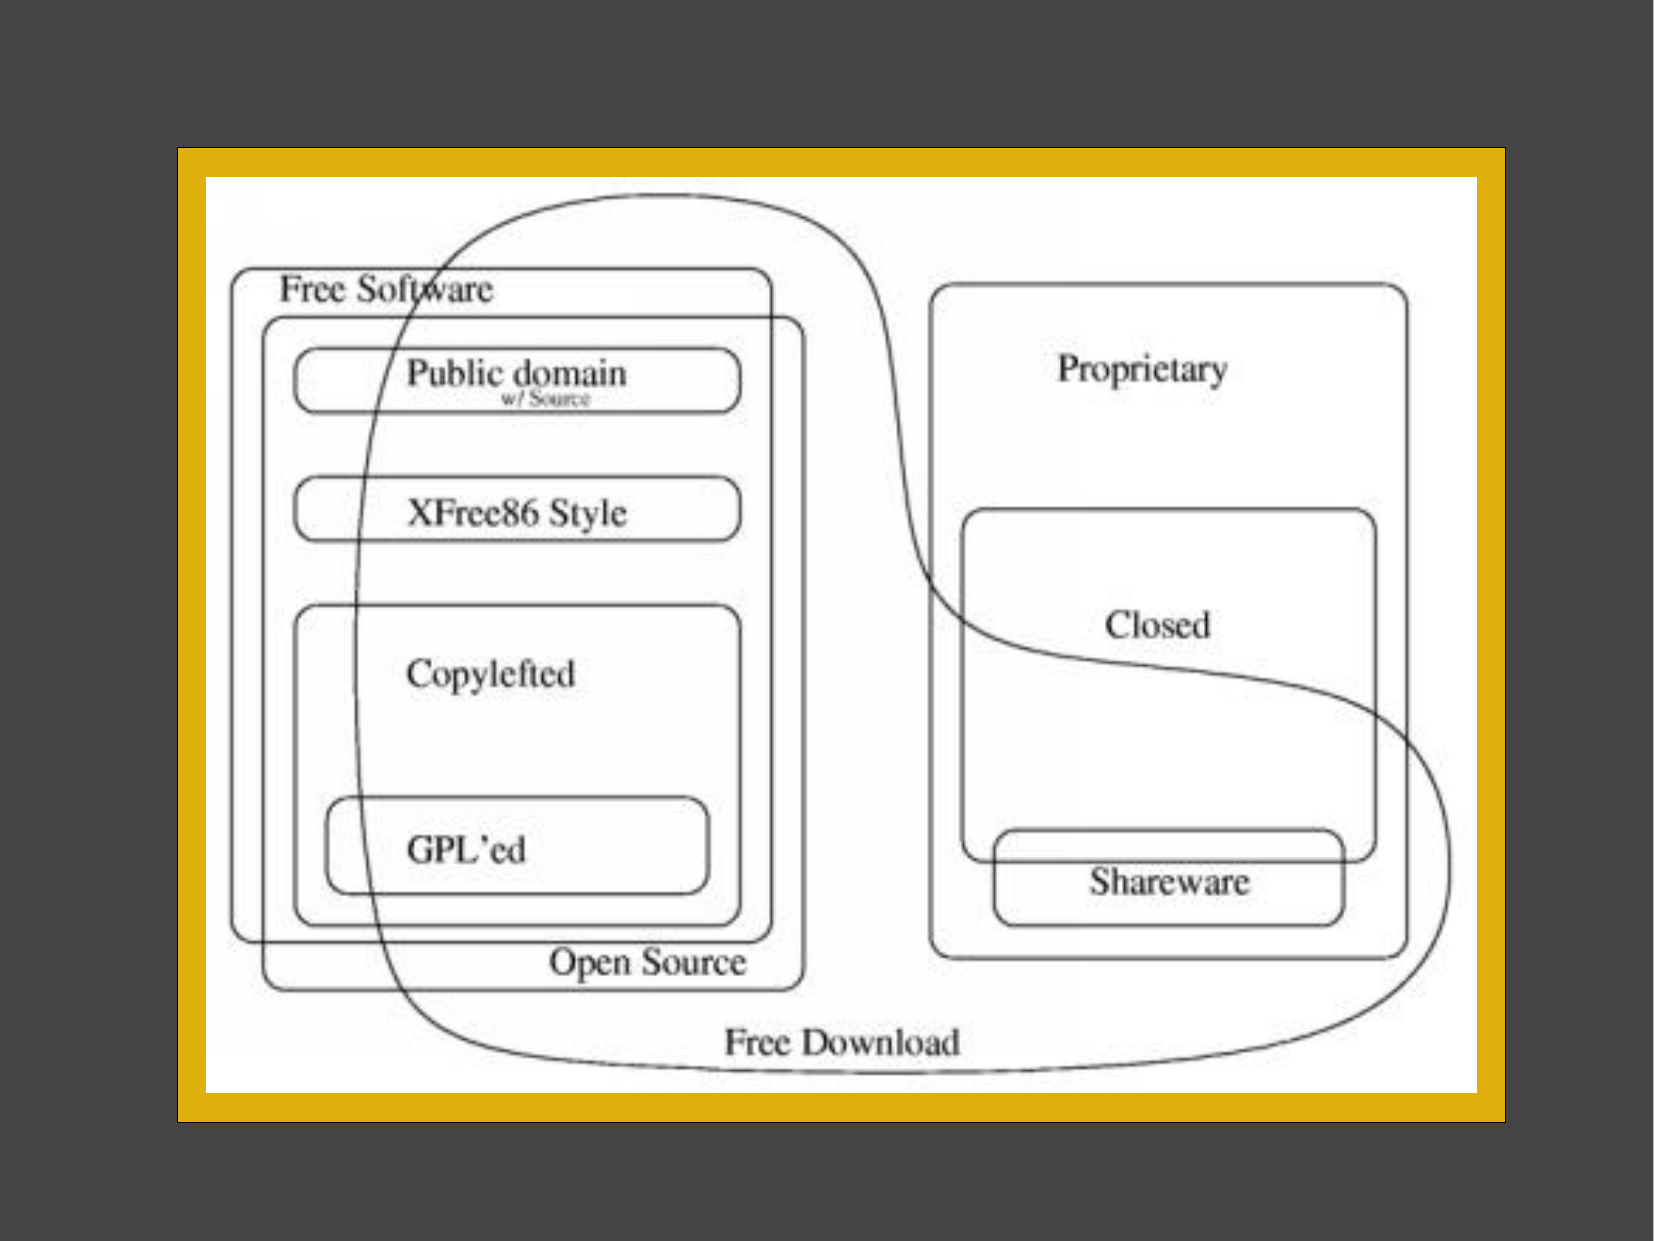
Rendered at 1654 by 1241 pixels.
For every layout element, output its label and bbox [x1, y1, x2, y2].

picture [0, 0, 1654, 1241]
text_box [177, 147, 1506, 1123]
